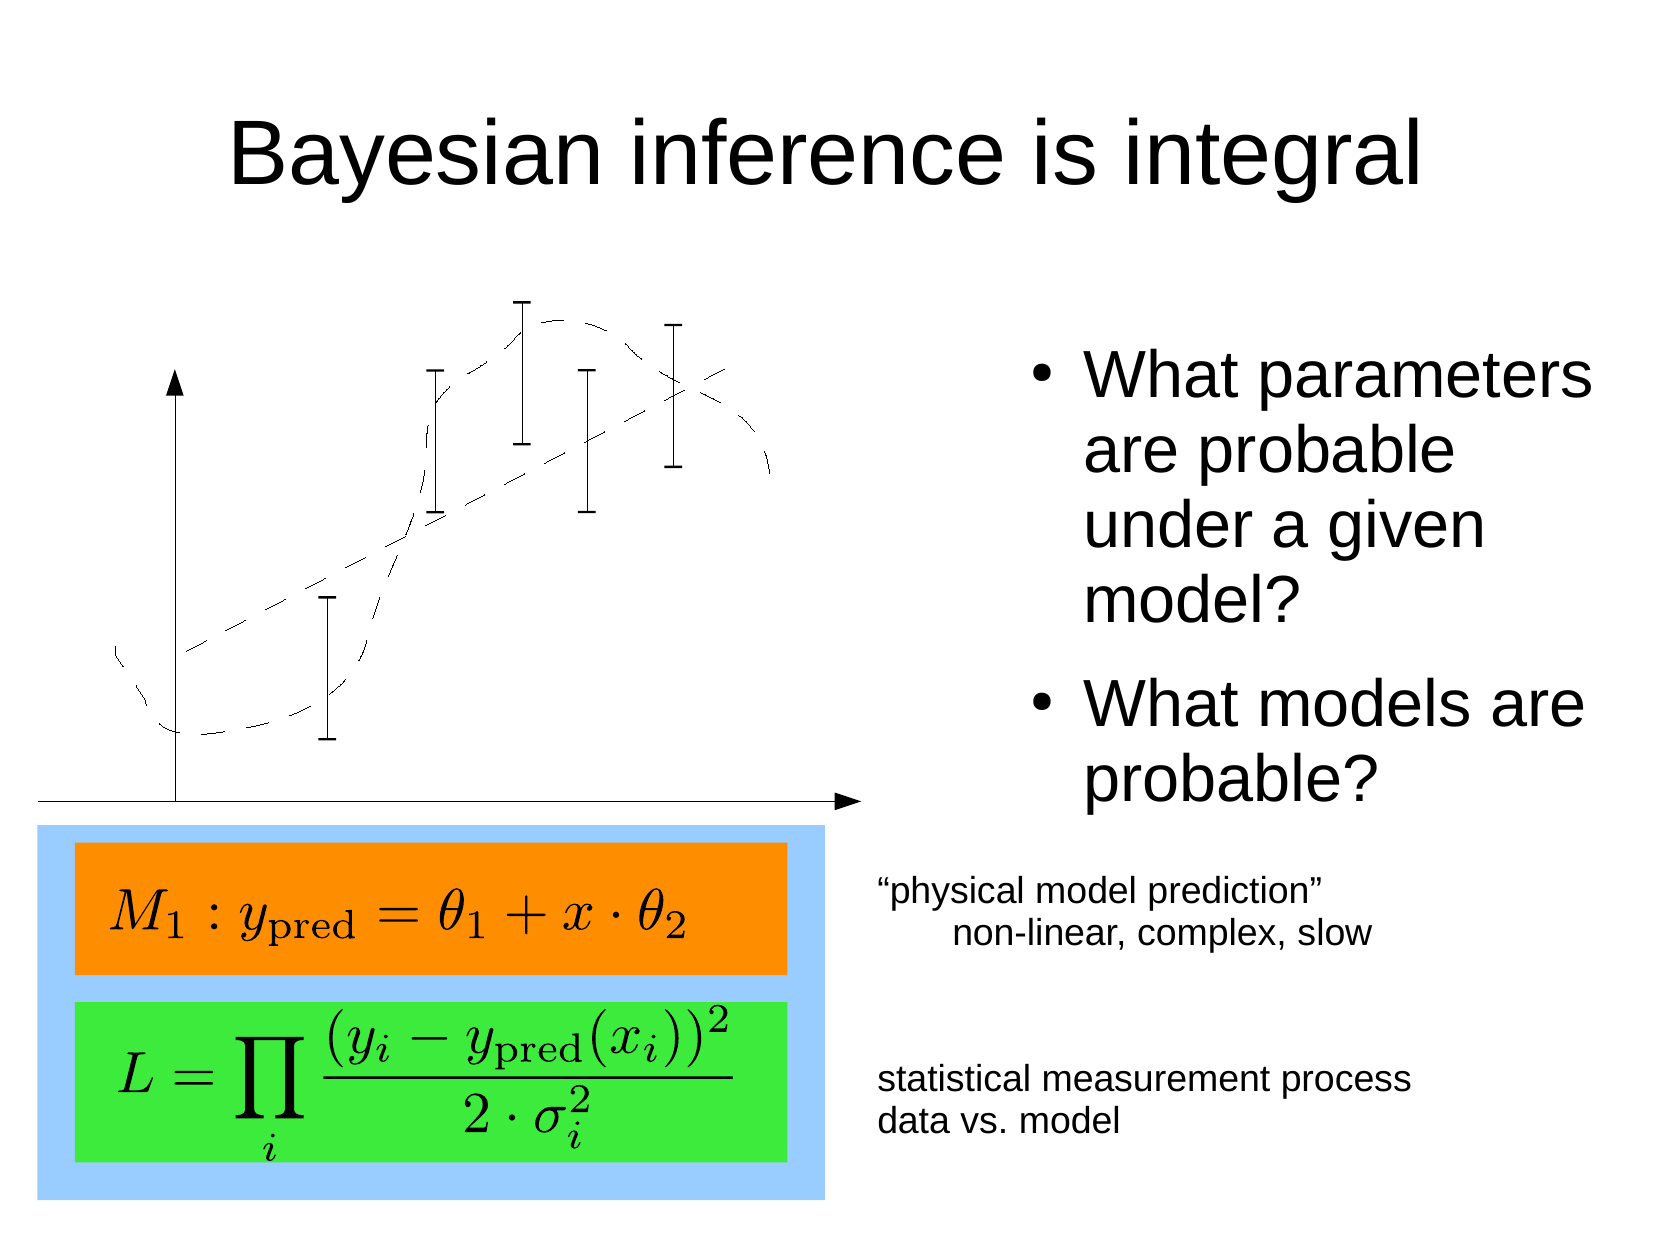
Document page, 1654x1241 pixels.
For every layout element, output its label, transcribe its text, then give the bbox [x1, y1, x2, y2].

text_box statistical measurement process data vs. model [862, 1050, 1576, 1163]
text_box [37, 825, 825, 1201]
title Bayesian inference is integral [82, 49, 1571, 257]
list What parameters are probable under a given model? What models are probable? [1012, 337, 1646, 1060]
text_box “physical model prediction” non-linear, complex, slow [862, 862, 1613, 976]
